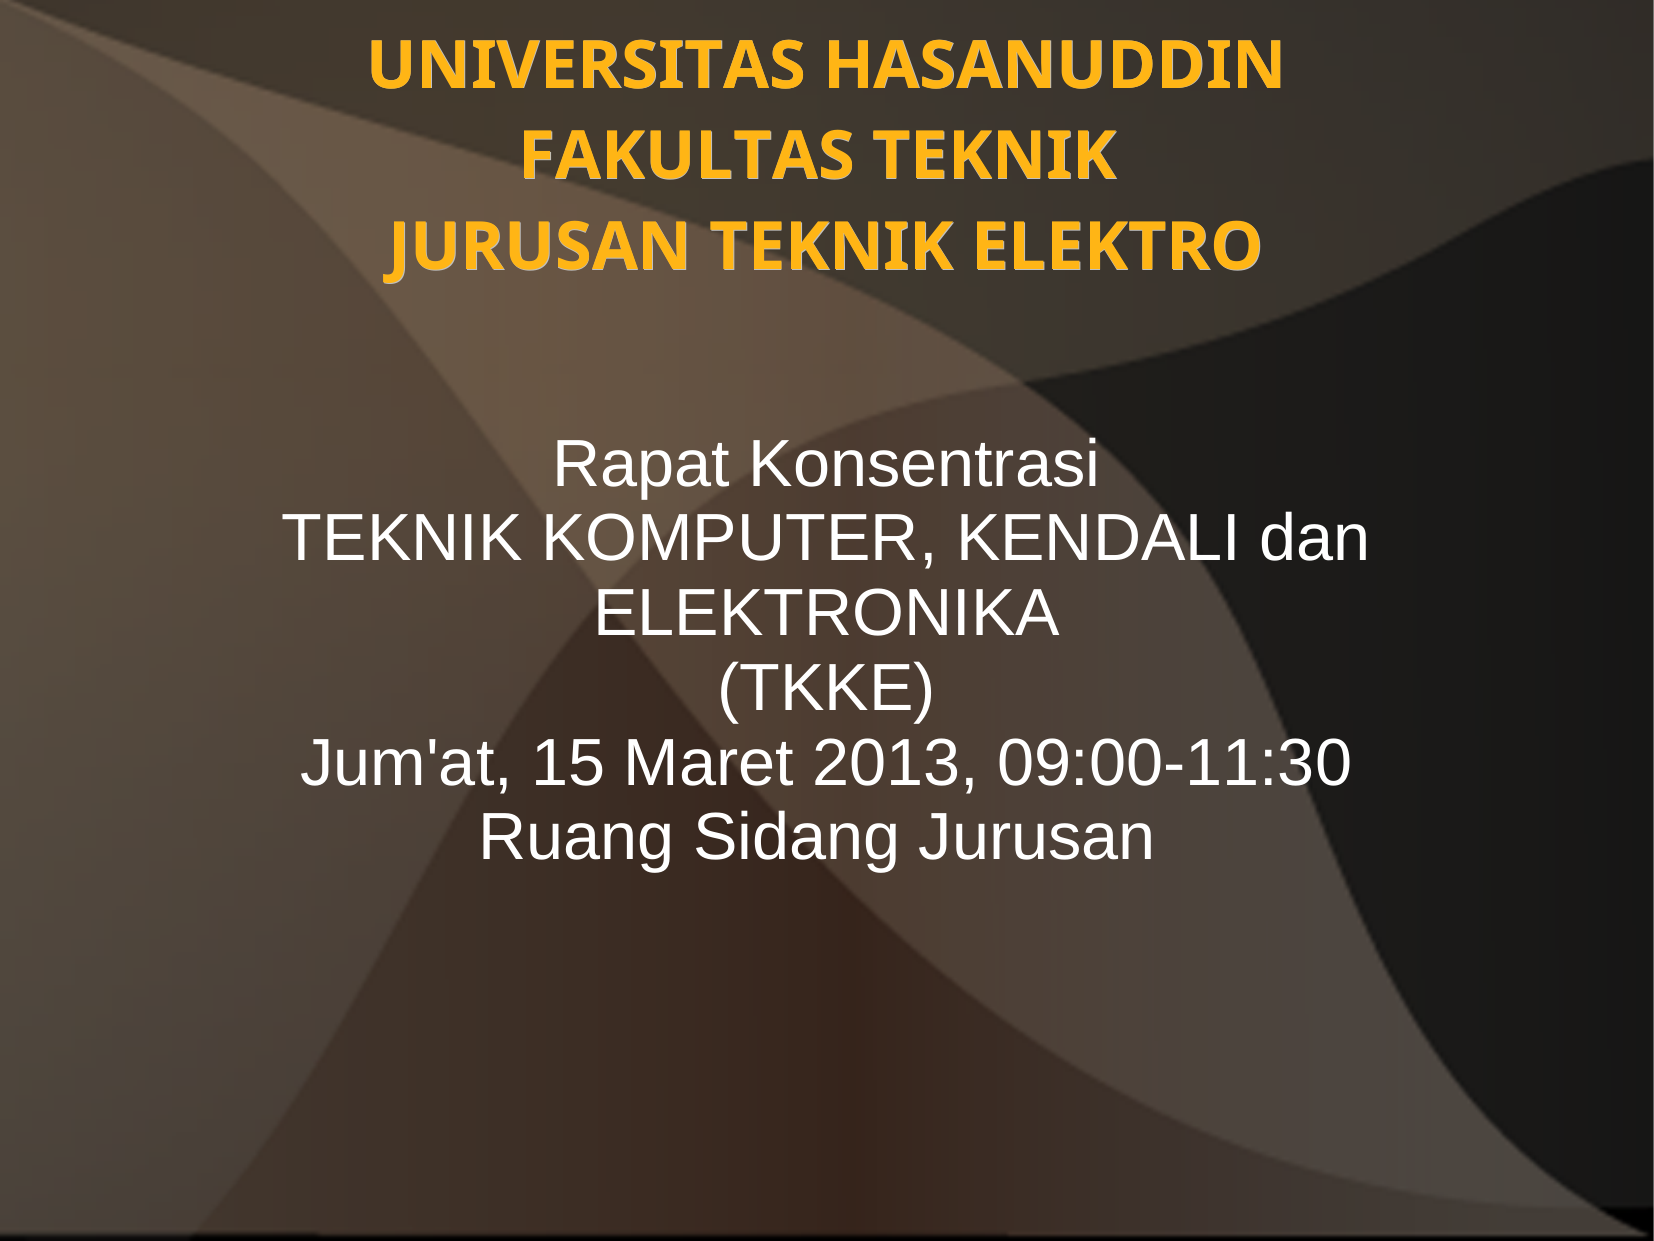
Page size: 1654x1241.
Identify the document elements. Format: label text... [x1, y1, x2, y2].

title UNIVERSITAS HASANUDDIN FAKULTAS TEKNIK JURUSAN TEKNIK ELEKTRO [82, 40, 1571, 266]
subtitle Rapat Konsentrasi TEKNIK KOMPUTER, KENDALI dan ELEKTRONIKA (TKKE) Jum'at, 15 Maret 2013, 09:00-11:30 Ruang Sidang Jurusan [82, 290, 1571, 1010]
picture [0, 0, 1654, 1241]
